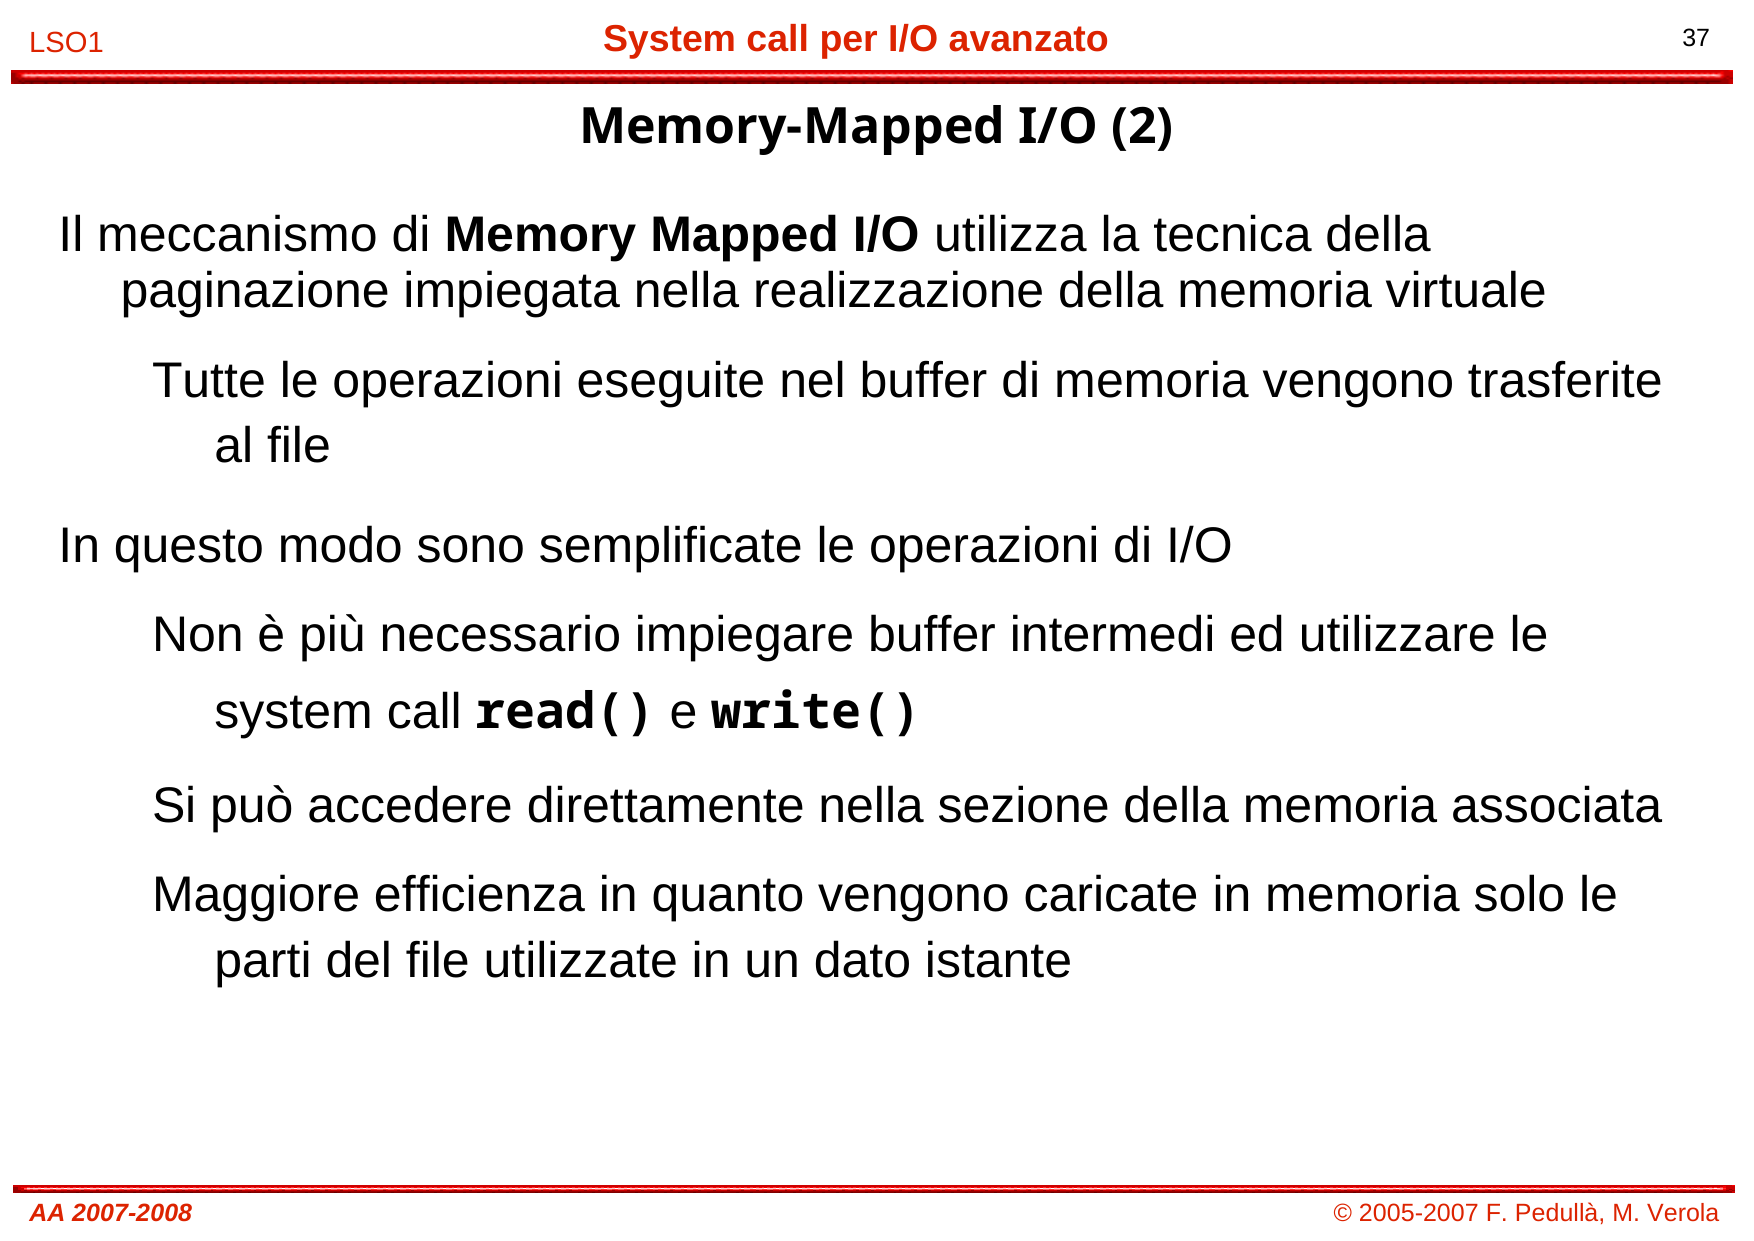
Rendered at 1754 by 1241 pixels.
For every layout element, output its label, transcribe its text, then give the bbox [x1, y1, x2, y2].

title Memory-Mapped I/O (2) [40, 78, 1713, 174]
picture [11, 70, 1733, 84]
picture [13, 1185, 1735, 1193]
list Il meccanismo di Memory Mapped I/O utilizza la tecnica della paginazione impiegata nella realizzazione della memoria virtuale Tutte le operazioni eseguite nel buffer di memoria vengono trasferite al file In questo modo sono semplificate le operazioni di I/O Non è più necessario impiegare buffer intermedi ed utilizzare le system call read() e write() Si può accedere direttamente nella sezione della memoria associata Maggiore efficienza in quanto vengono caricate in memoria solo le parti del file utilizzate in un dato istante [58, 206, 1696, 1133]
